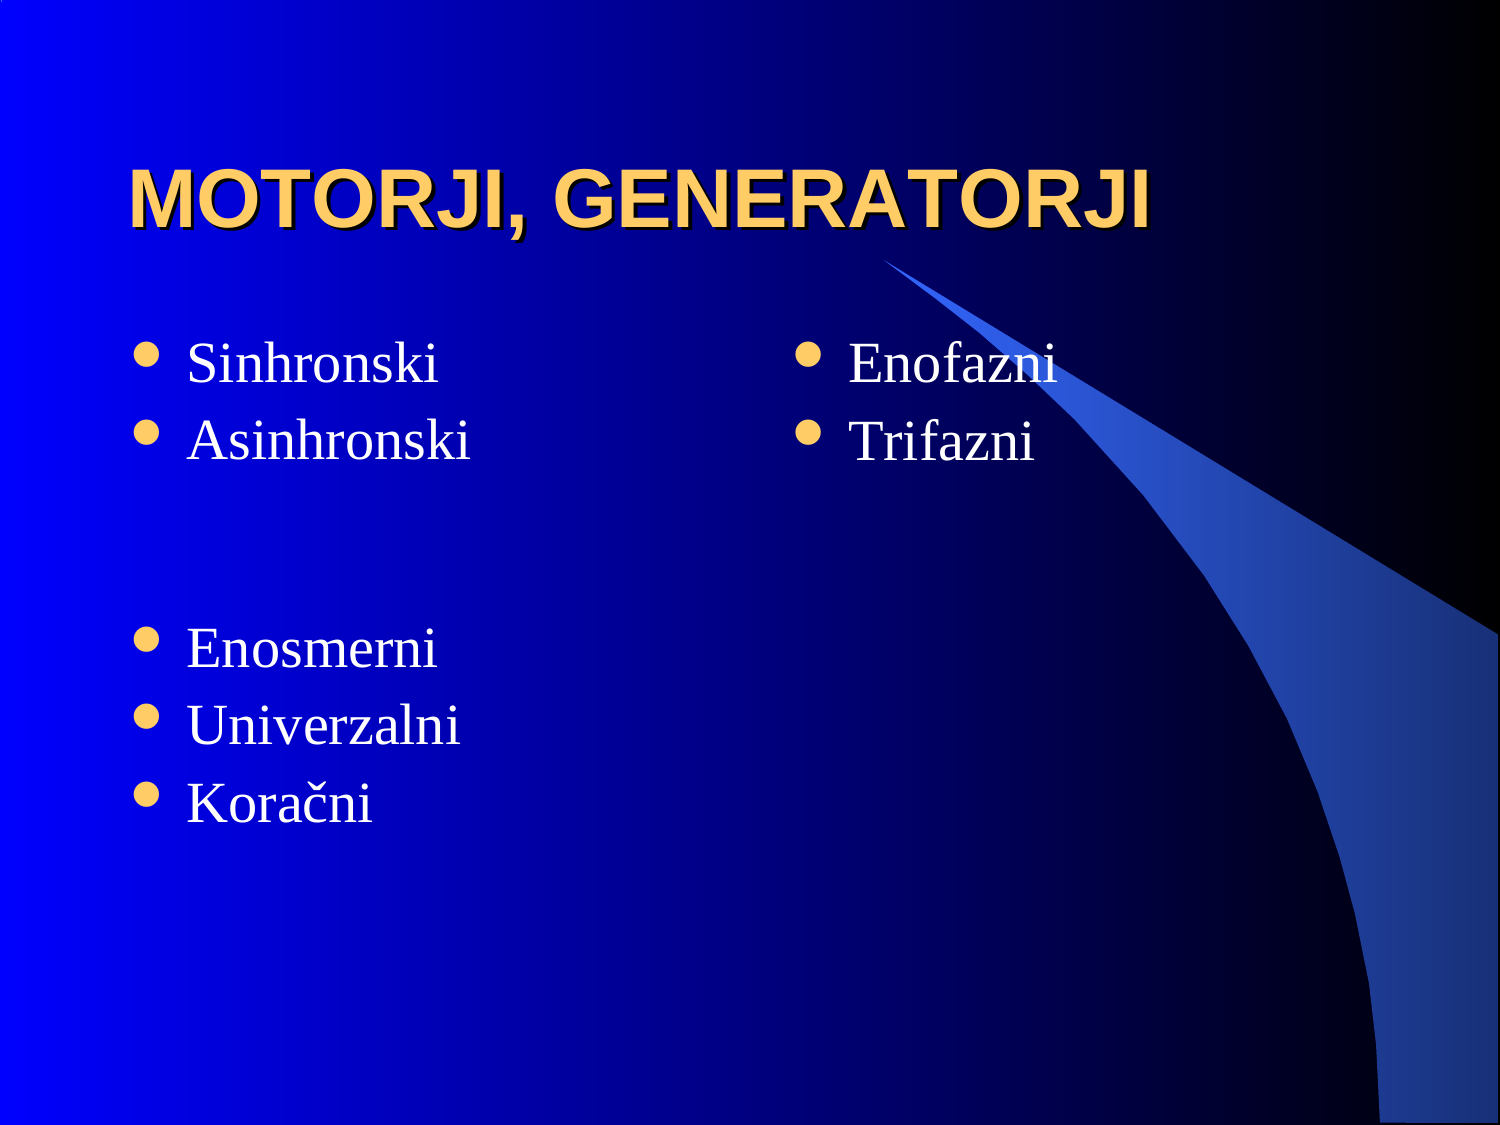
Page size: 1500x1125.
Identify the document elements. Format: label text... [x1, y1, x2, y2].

title MOTORJI, GENERATORJI [111, 99, 1438, 288]
text_box Enosmerni Univerzalni Koračni [100, 609, 738, 859]
list Enofazni Trifazni [761, 324, 1387, 575]
list Sinhronski Asinhronski [100, 324, 738, 559]
